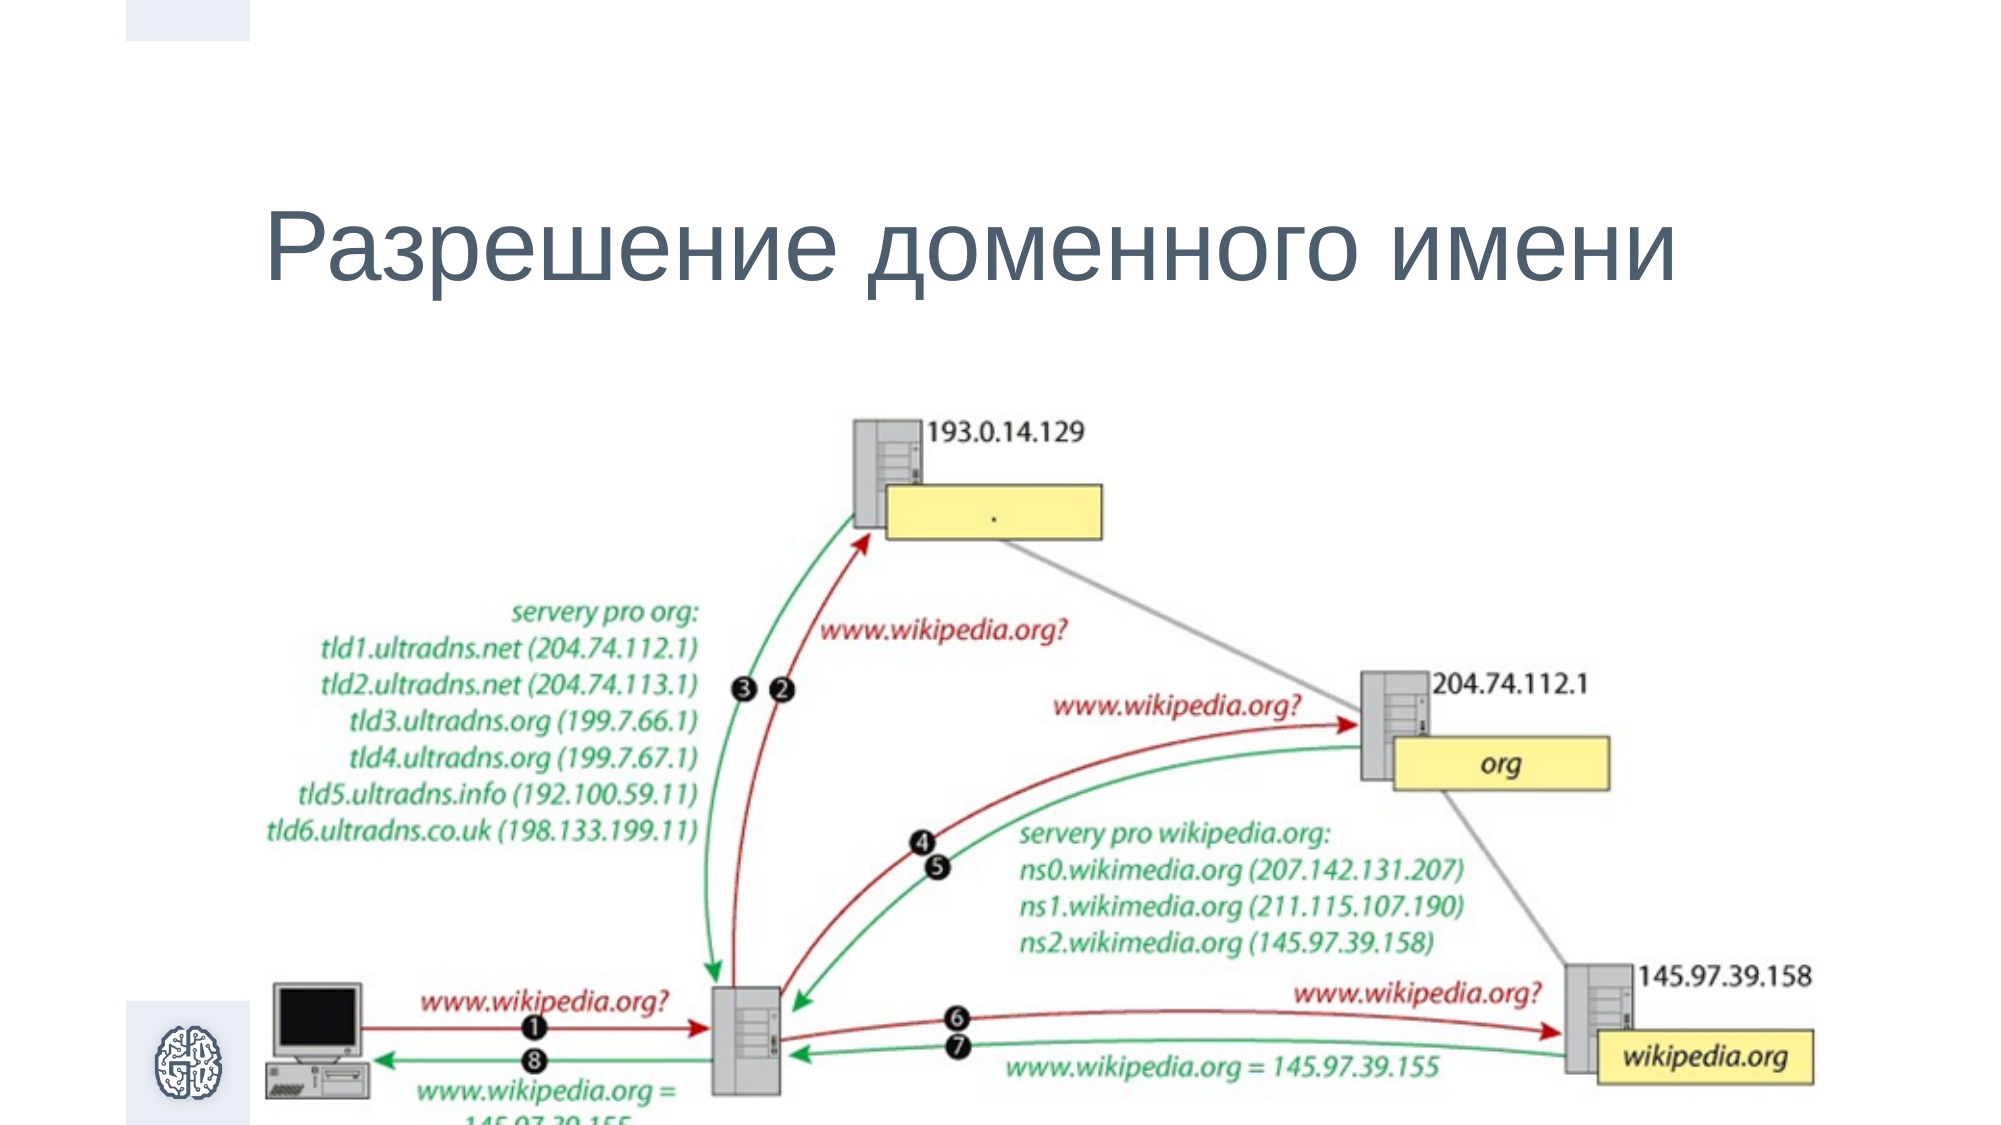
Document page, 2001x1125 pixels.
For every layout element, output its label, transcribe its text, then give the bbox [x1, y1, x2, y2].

picture [144, 1016, 232, 1110]
picture [260, 384, 1834, 1125]
title Разрешение доменного имени [248, 124, 1752, 372]
